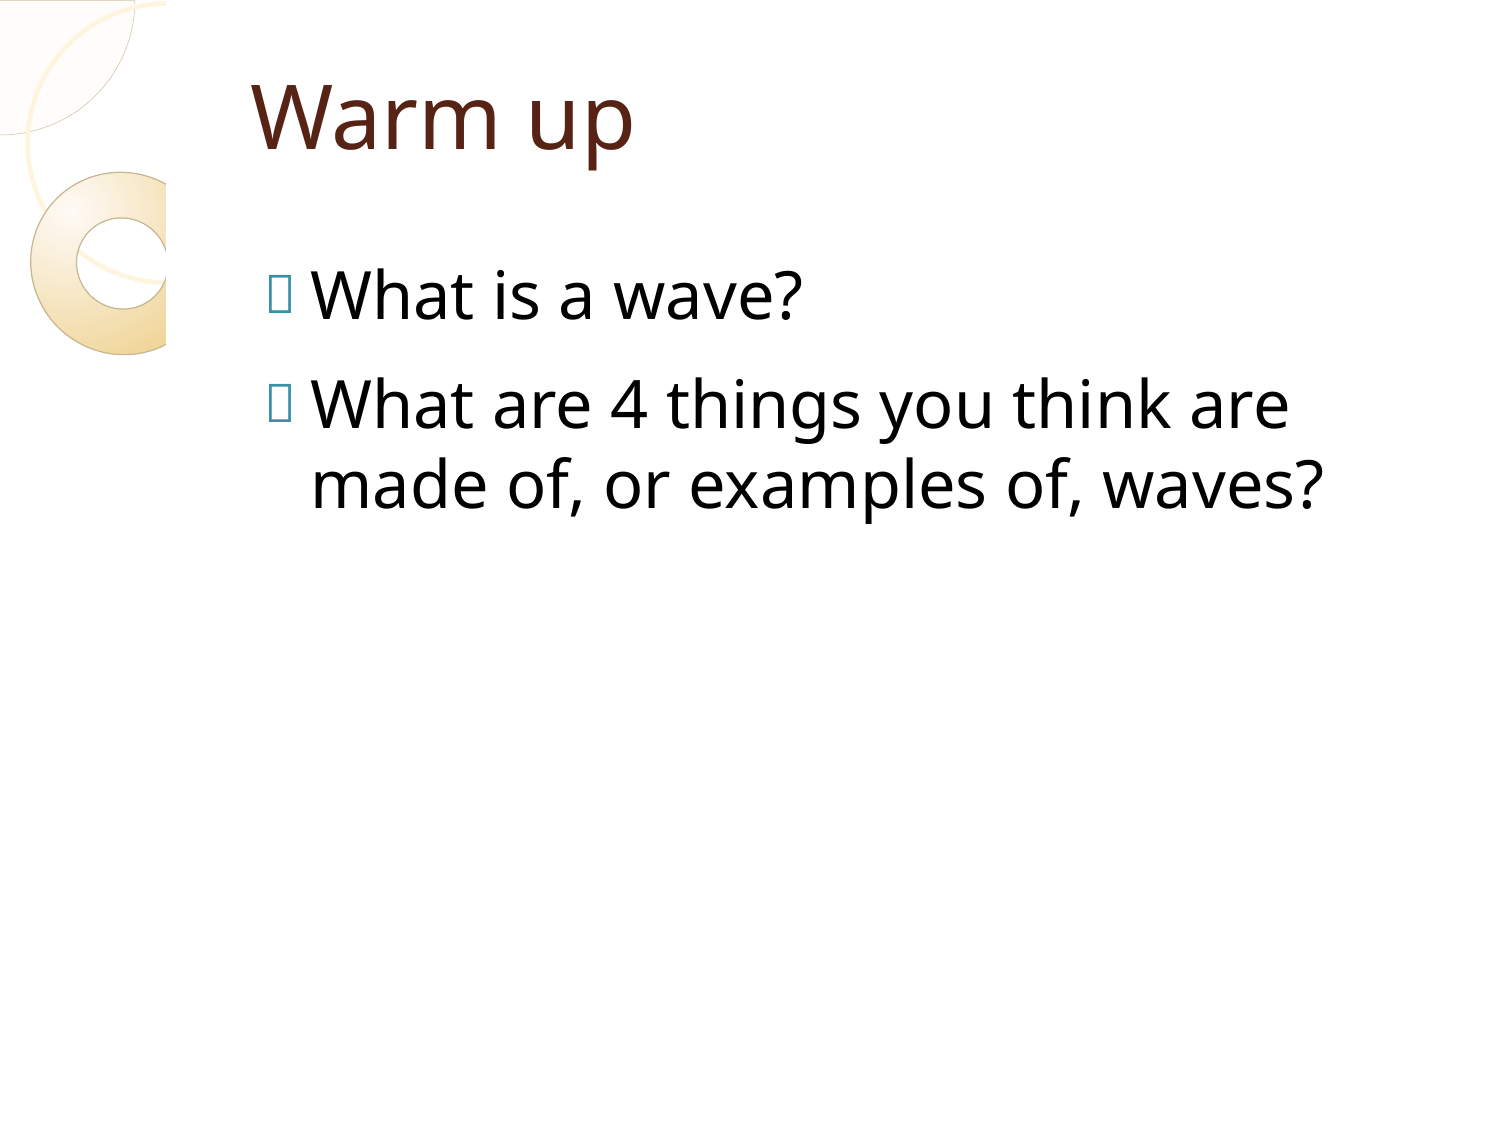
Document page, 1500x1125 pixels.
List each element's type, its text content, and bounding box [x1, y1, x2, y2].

title Warm up [235, 45, 1466, 233]
list What is a wave? What are 4 things you think are made of, or examples of, waves? [235, 237, 1466, 1025]
